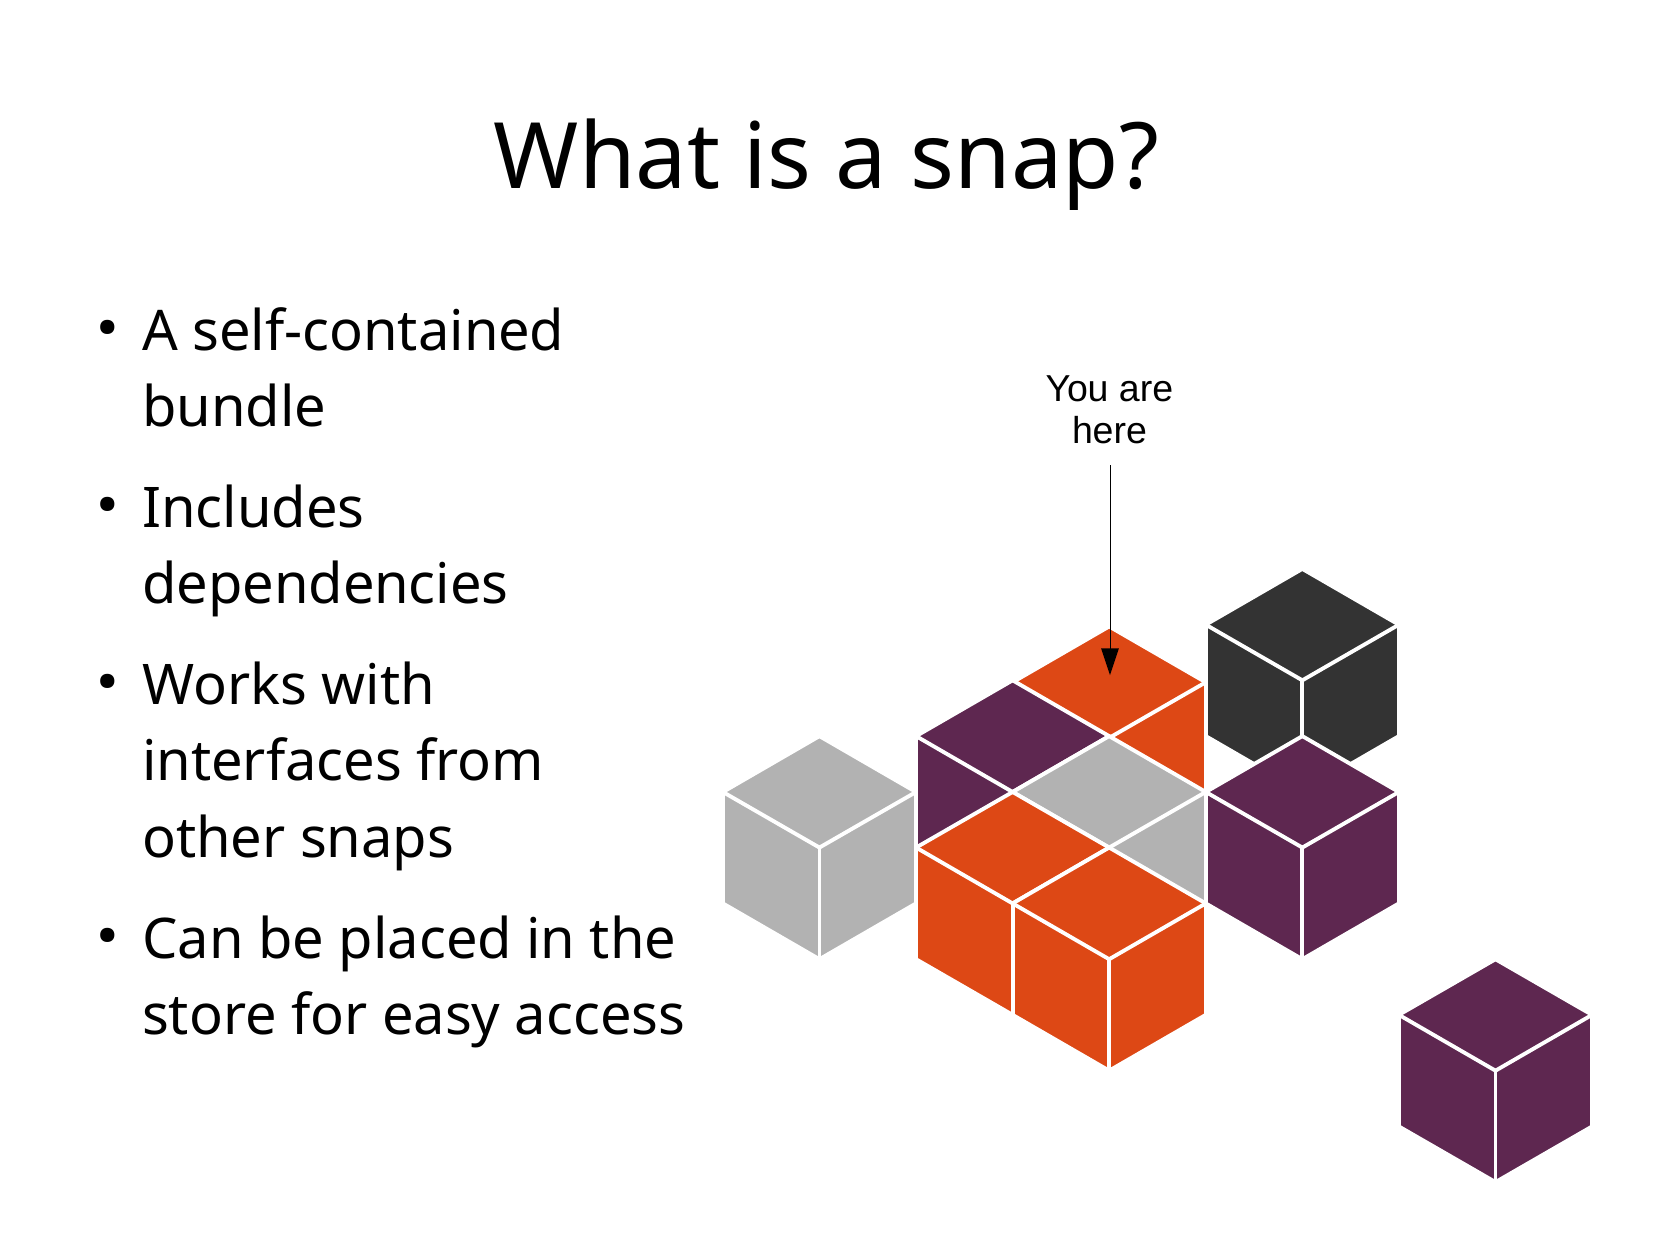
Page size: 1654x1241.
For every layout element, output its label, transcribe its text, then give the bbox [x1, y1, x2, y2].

title What is a snap? [82, 49, 1571, 257]
picture [720, 565, 1595, 1186]
list A self-contained bundle Includes dependencies Works with interfaces from other snaps Can be placed in the store for easy access [82, 290, 691, 1111]
text_box You are here [1026, 360, 1192, 466]
